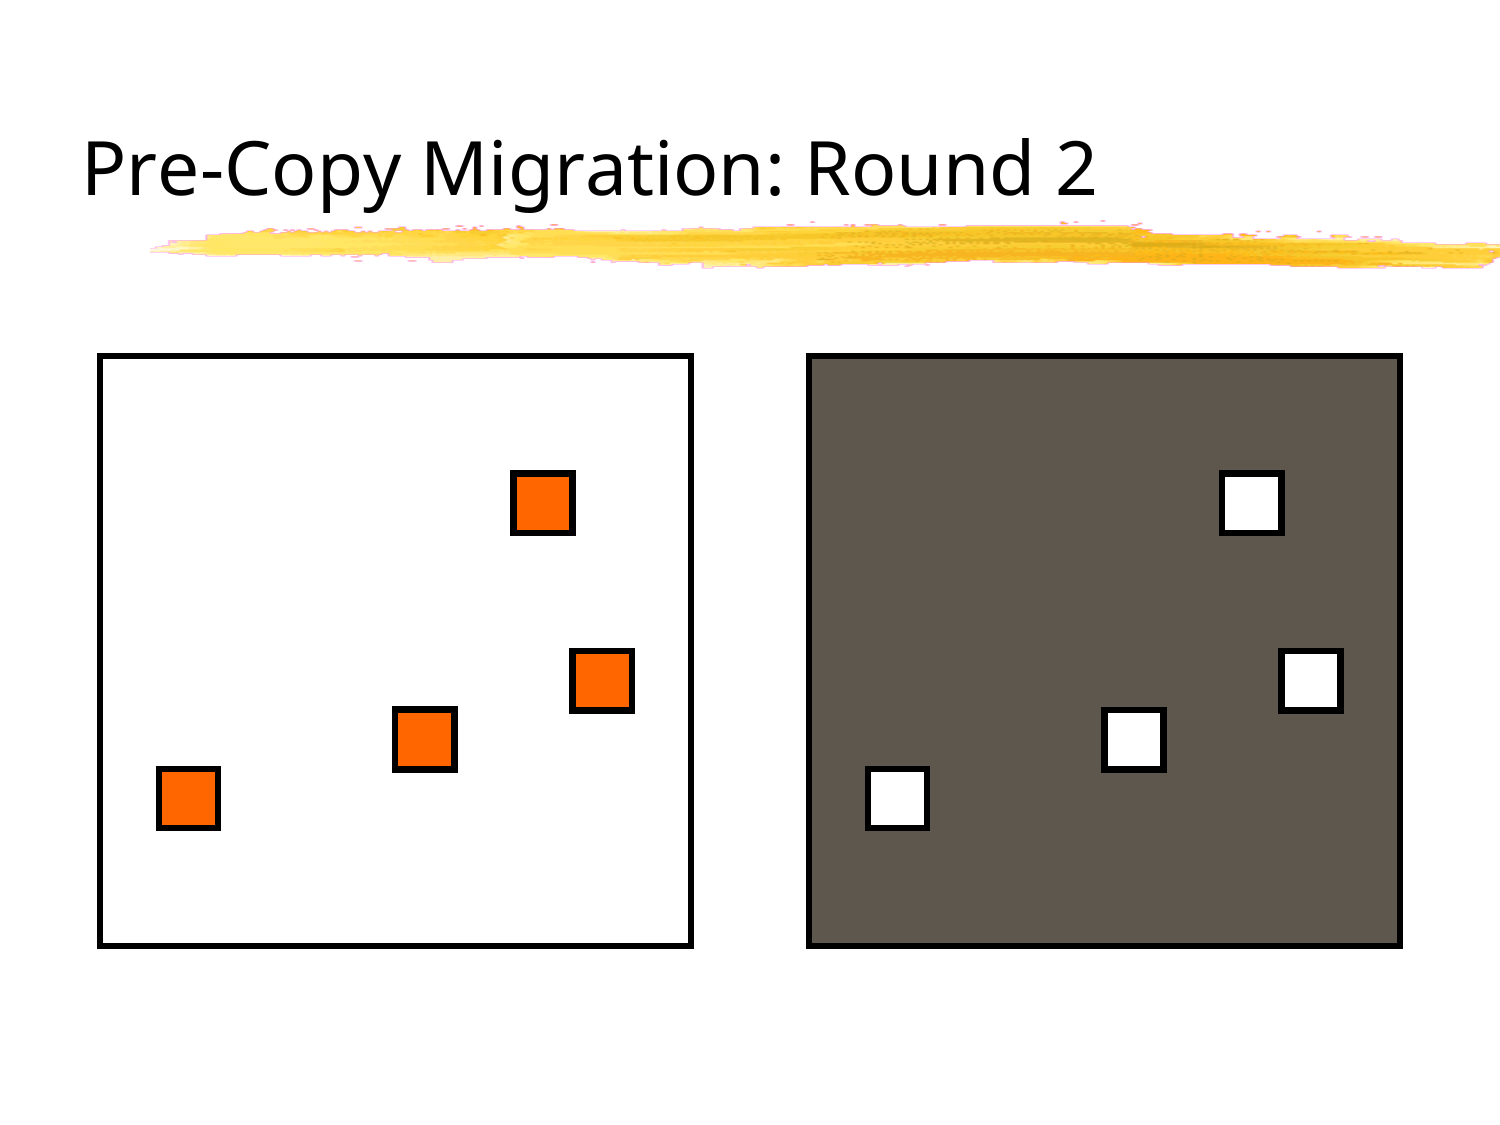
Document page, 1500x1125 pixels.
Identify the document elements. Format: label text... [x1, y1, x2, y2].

text_box [809, 355, 1400, 947]
text_box [513, 473, 573, 534]
picture [150, 215, 1500, 279]
title Pre-Copy Migration: Round 2 [66, 37, 1342, 225]
text_box [159, 768, 219, 829]
text_box [572, 651, 632, 711]
text_box [395, 709, 455, 770]
